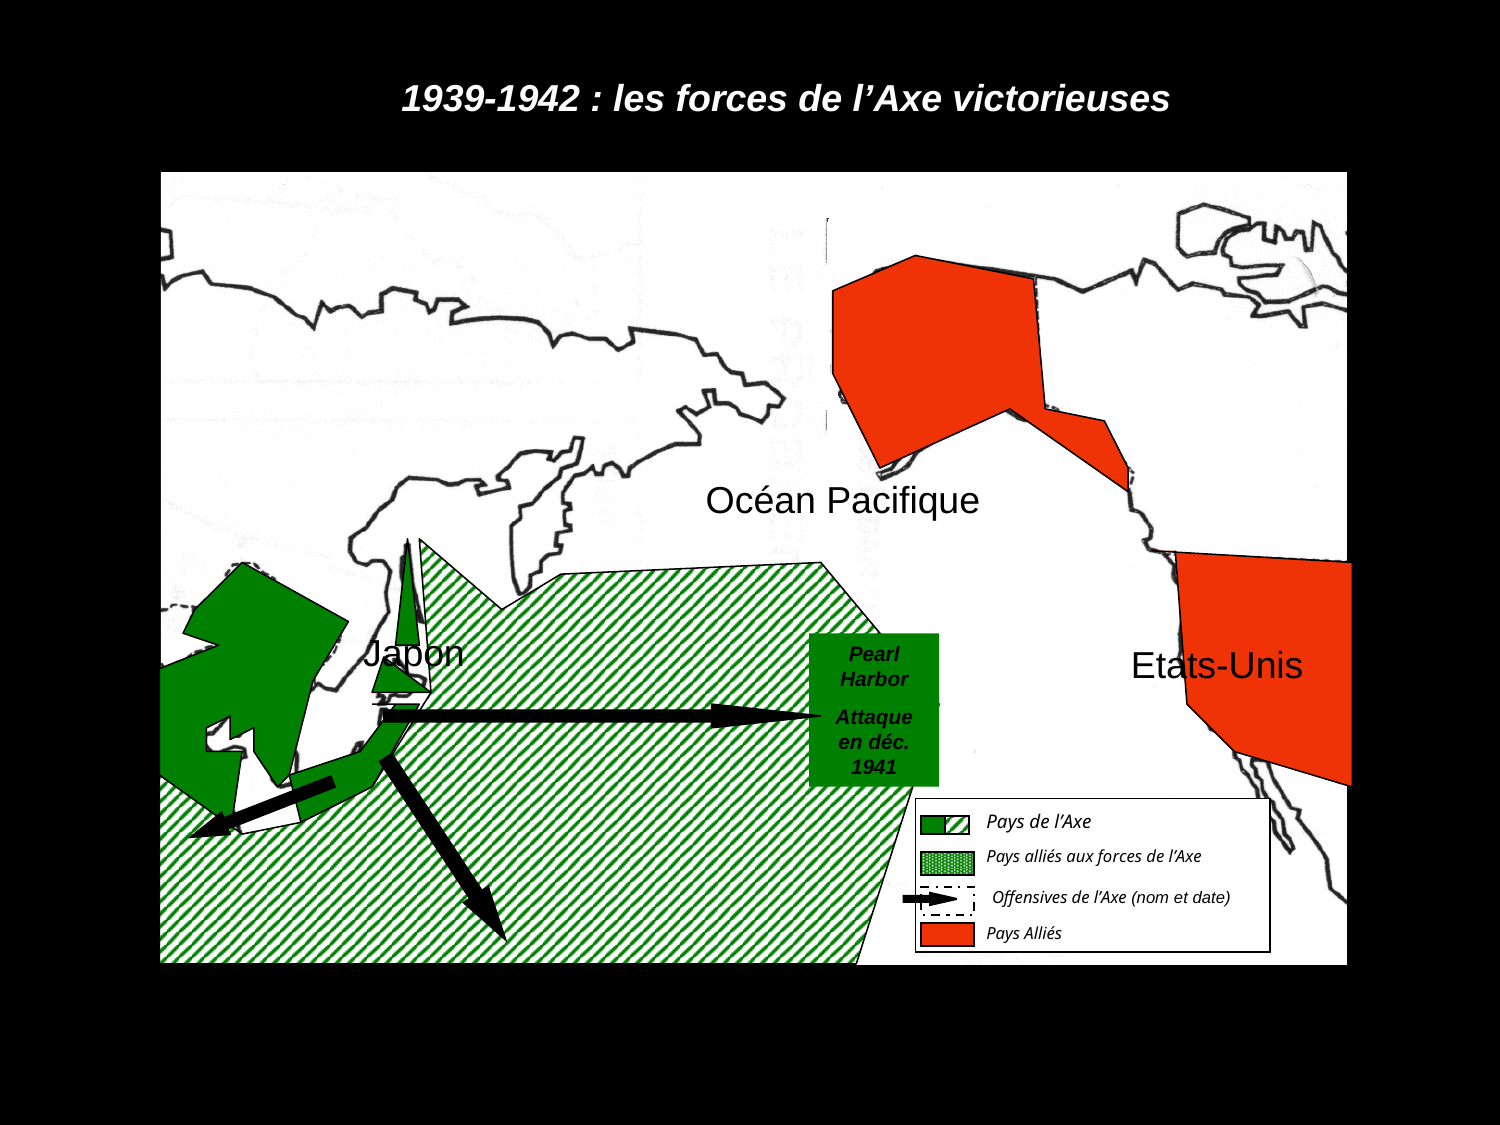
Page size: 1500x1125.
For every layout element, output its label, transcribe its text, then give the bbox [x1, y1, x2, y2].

picture [234, 803, 300, 833]
text_box Etats-Unis [1116, 633, 1329, 694]
text_box Offensives de l’Axe (nom et date) [986, 881, 1305, 912]
text_box Pays de l’Axe [980, 804, 1211, 839]
text_box Pays alliés aux forces de l’Axe [980, 839, 1282, 876]
picture [160, 172, 1347, 965]
picture [290, 624, 429, 774]
text_box Océan Pacifique [690, 467, 1010, 529]
text_box Pays Alliés [980, 916, 1211, 946]
text_box [159, 538, 913, 965]
picture [207, 717, 292, 813]
text_box [832, 255, 1129, 492]
text_box 1939-1942 : les forces de l’Axe victorieuses [242, 66, 1341, 127]
picture [401, 722, 411, 738]
text_box [1151, 550, 1353, 787]
text_box Japon [348, 621, 503, 683]
text_box [903, 798, 1270, 953]
picture [420, 683, 430, 690]
text_box [398, 538, 417, 621]
text_box Pearl Harbor Attaque en déc. 1941 [809, 633, 940, 787]
